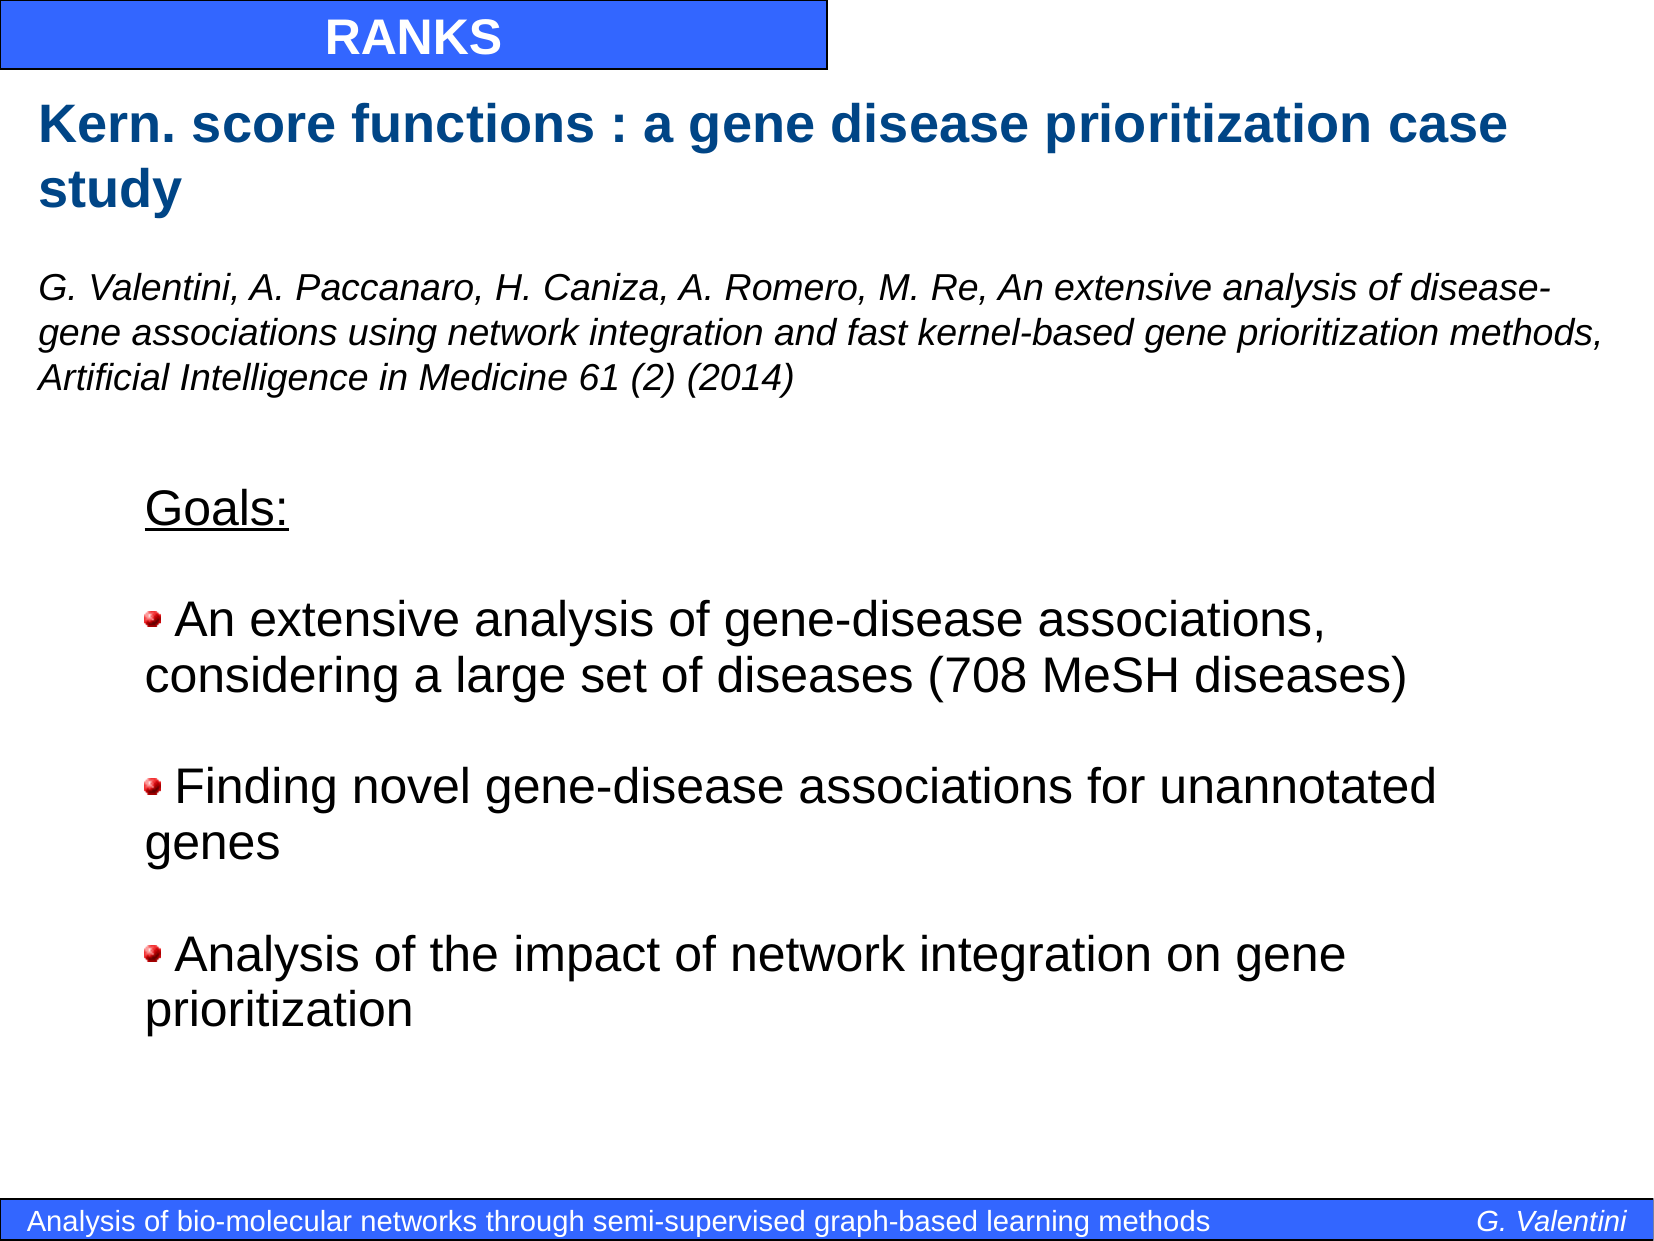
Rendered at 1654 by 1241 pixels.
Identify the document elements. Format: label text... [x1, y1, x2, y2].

text_box Goals: An extensive analysis of gene-disease associations, considering a large set of diseases (708 MeSH diseases) Finding novel gene-disease associations for unannotated genes Analysis of the impact of network integration on gene prioritization [129, 472, 1583, 1051]
text_box Analysis of bio-molecular networks through semi-supervised graph-based learning methods G. Valentini [0, 1198, 1654, 1241]
text_box RANKS [0, 0, 827, 69]
text_box Kern. score functions : a gene disease prioritization case study G. Valentini, A. Paccanaro, H. Caniza, A. Romero, M. Re, An extensive analysis of disease-gene associations using network integration and fast kernel-based gene prioritization methods, Artificial Intelligence in Medicine 61 (2) (2014) [23, 80, 1642, 286]
